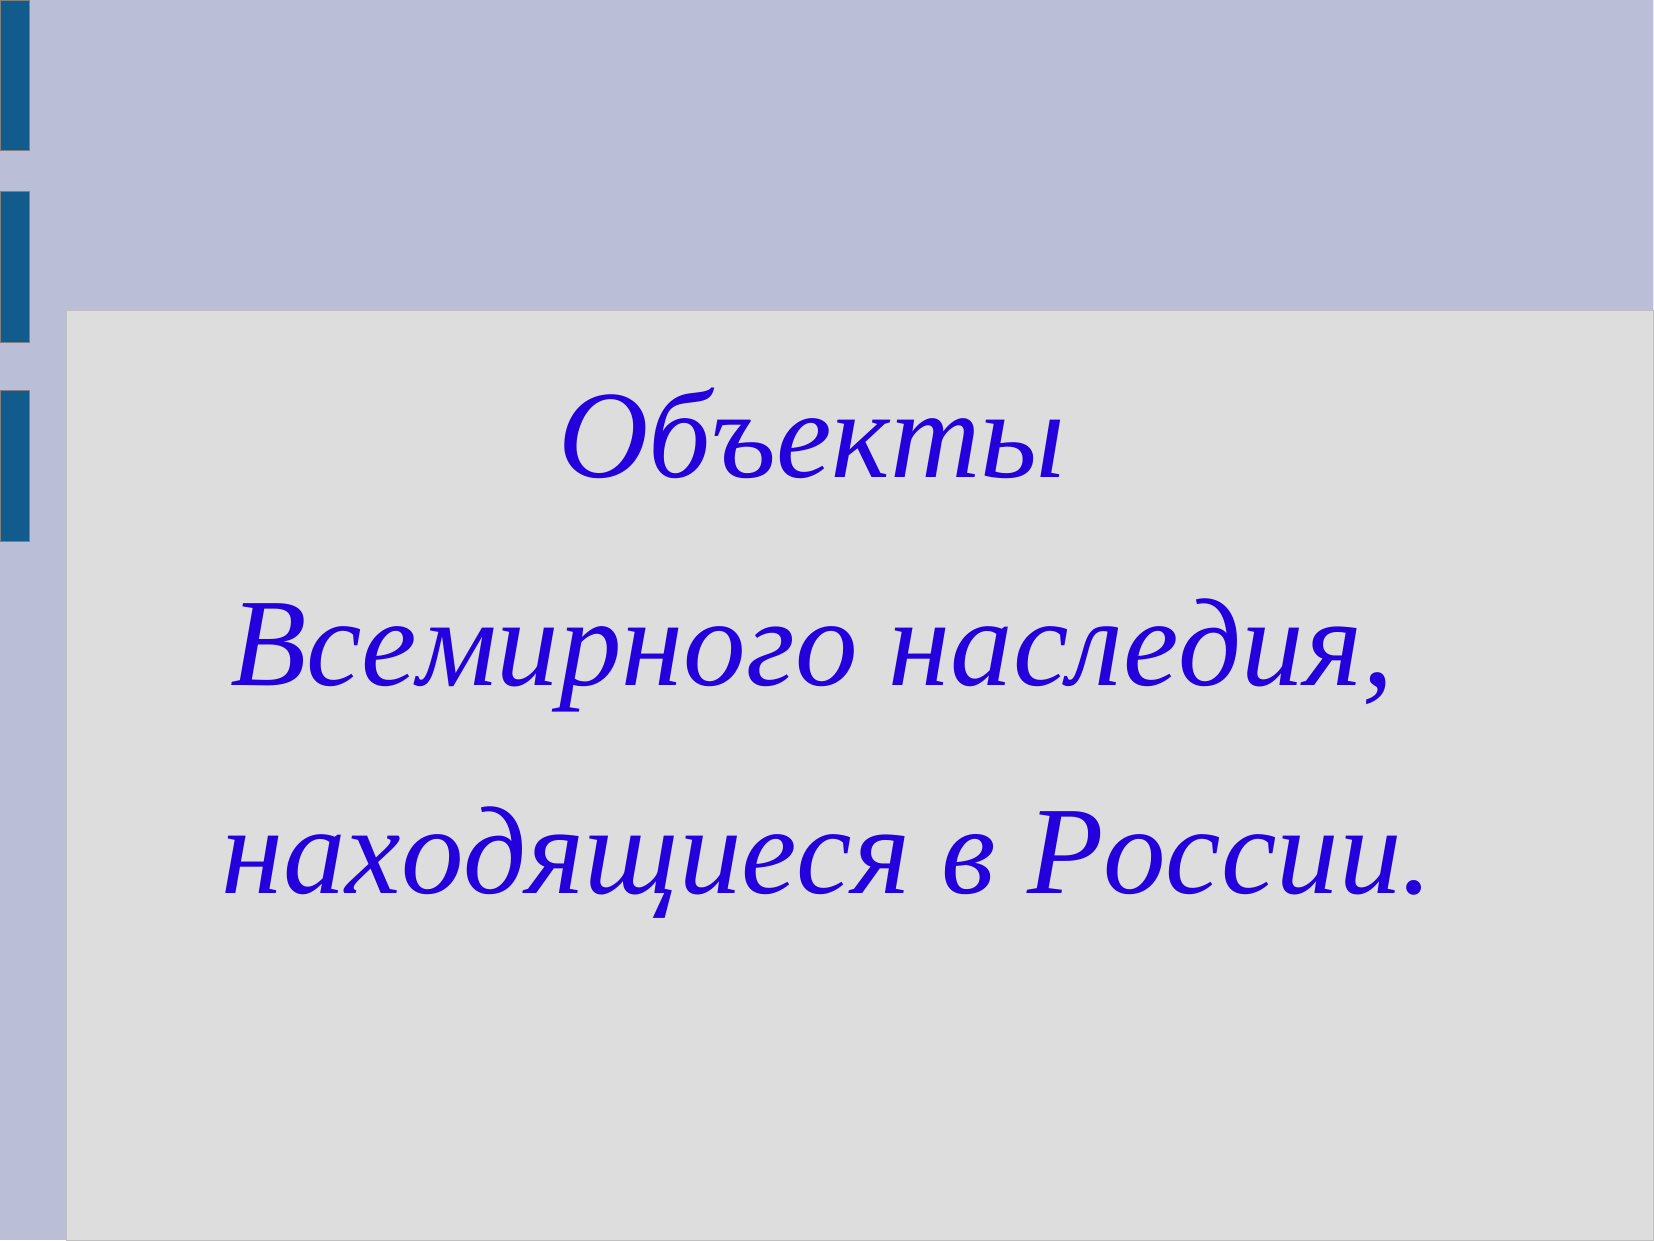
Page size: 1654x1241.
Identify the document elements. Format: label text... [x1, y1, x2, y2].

subtitle Объекты Всемирного наследия, находящиеся в России. [121, 91, 1534, 1127]
